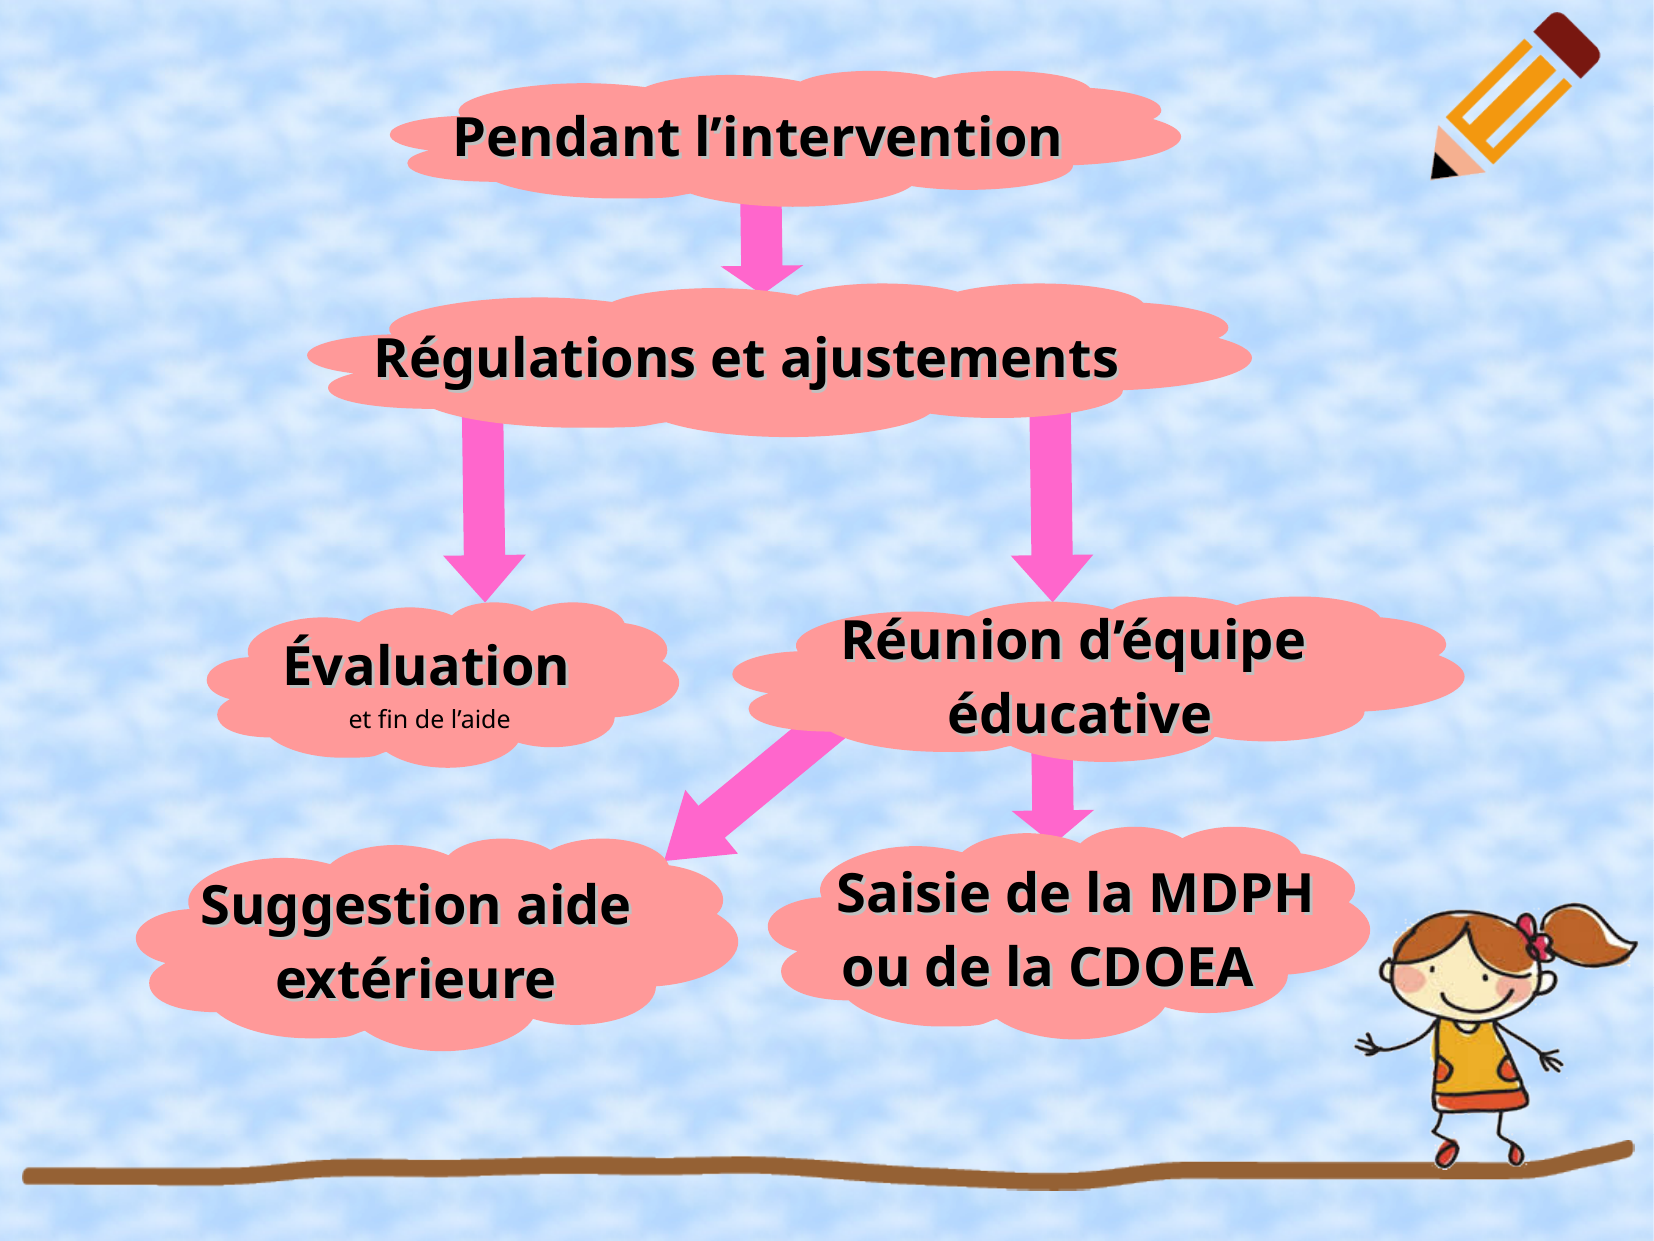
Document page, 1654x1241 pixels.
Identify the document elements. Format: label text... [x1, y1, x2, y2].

text_box Pendant l’intervention [389, 70, 1182, 207]
text_box [665, 730, 845, 861]
picture [0, 0, 1654, 1241]
text_box [1011, 754, 1095, 837]
text_box Suggestion aide extérieure [135, 838, 739, 1052]
text_box [1010, 413, 1094, 601]
text_box Réunion d’équipe éducative [732, 596, 1465, 762]
text_box Évaluation et fin de l’aide [206, 602, 680, 768]
text_box Saisie de la MDPH ou de la CDOEA [767, 826, 1371, 1040]
text_box [443, 418, 526, 602]
text_box [720, 204, 804, 291]
text_box Régulations et ajustements [307, 283, 1253, 438]
